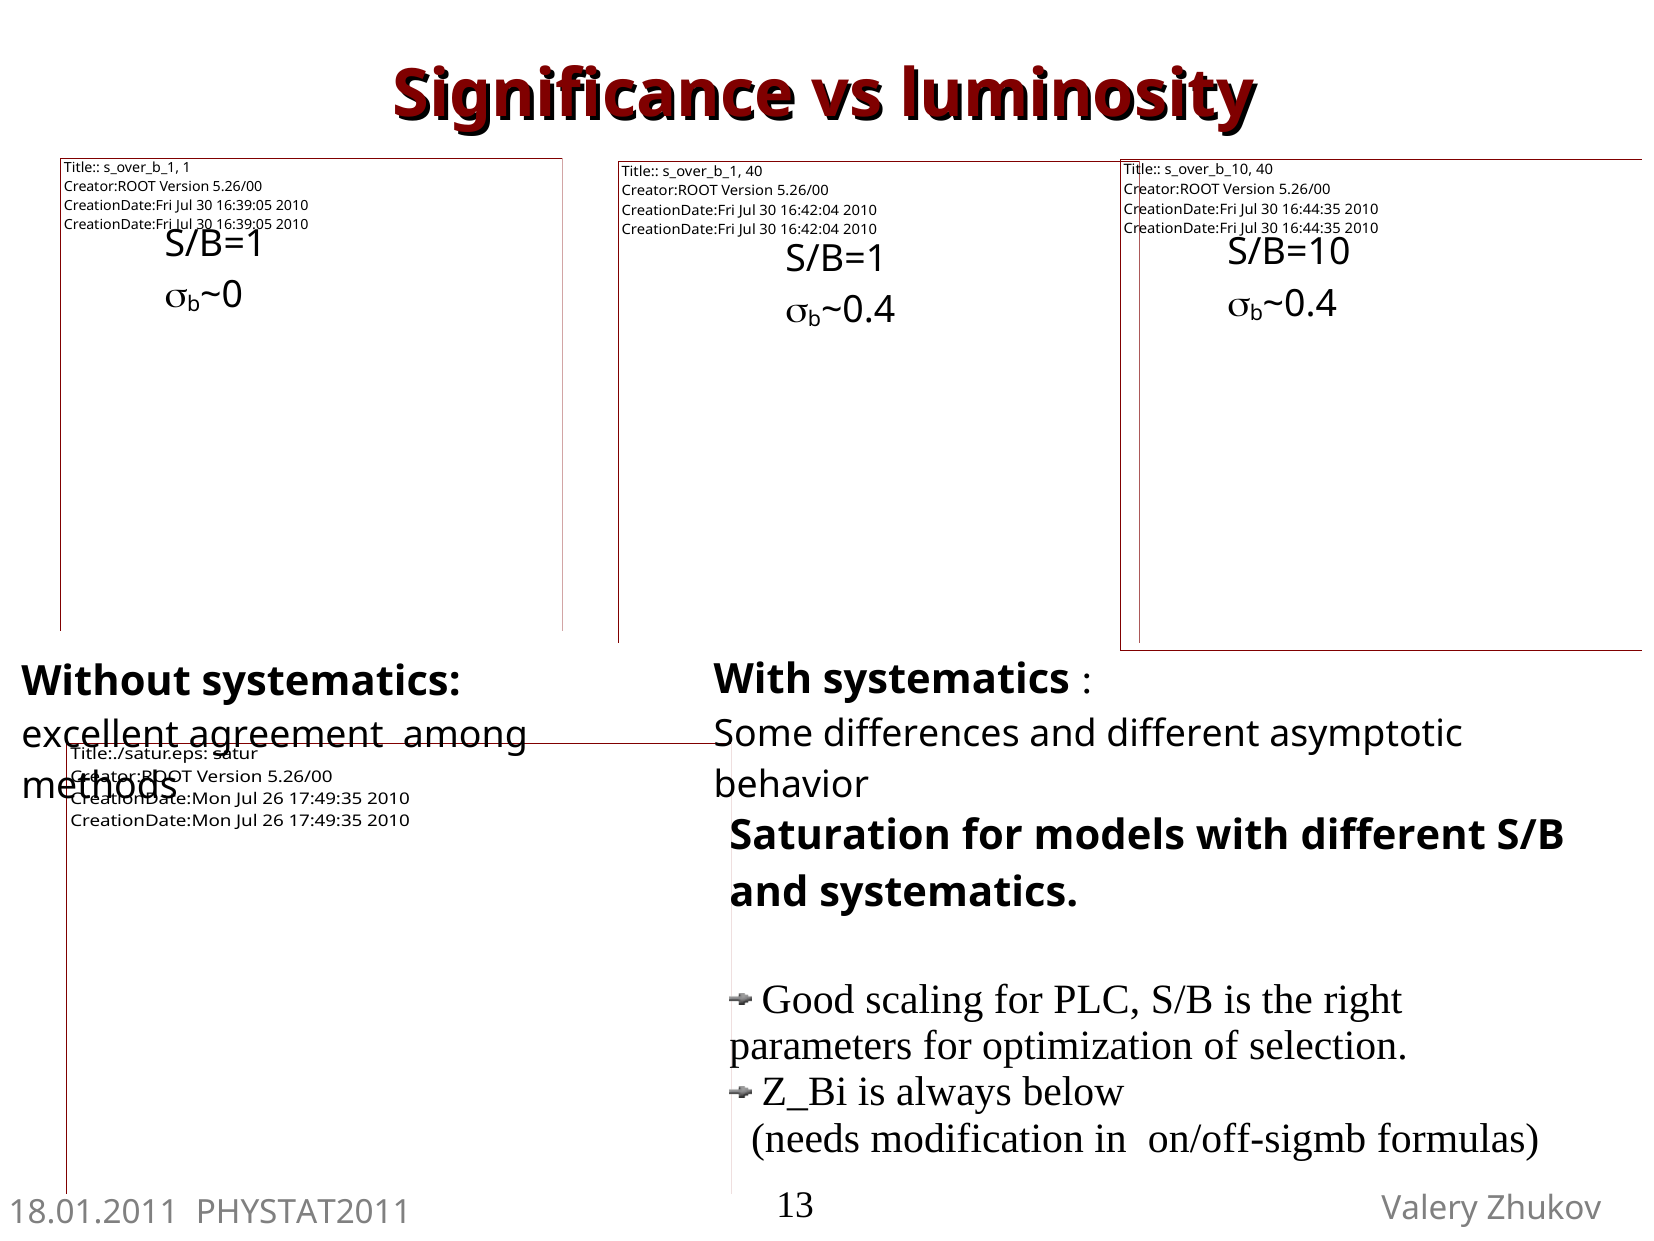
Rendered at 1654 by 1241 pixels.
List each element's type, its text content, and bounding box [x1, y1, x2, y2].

text_box S/B=1 sb~0 [164, 216, 323, 322]
picture [64, 780, 72, 786]
text_box Saturation for models with different S/B and systematics. Good scaling for PLC, S/B is the right parameters for optimization of selection. Z_Bi is always below (needs modification in on/off-sigmb formulas) [729, 805, 1588, 1159]
text_box Without systematics: excellent agreement among methods [21, 650, 678, 747]
text_box S/B=1 sb~0.4 [785, 231, 944, 336]
title Significance vs luminosity [31, 30, 1617, 151]
text_box S/B=10 sb~0.4 [1227, 225, 1386, 330]
picture [64, 741, 732, 1194]
picture [719, 779, 731, 795]
text_box With systematics : Some differences and different asymptotic behavior [713, 649, 1596, 755]
picture [59, 156, 563, 631]
picture [616, 158, 1642, 651]
